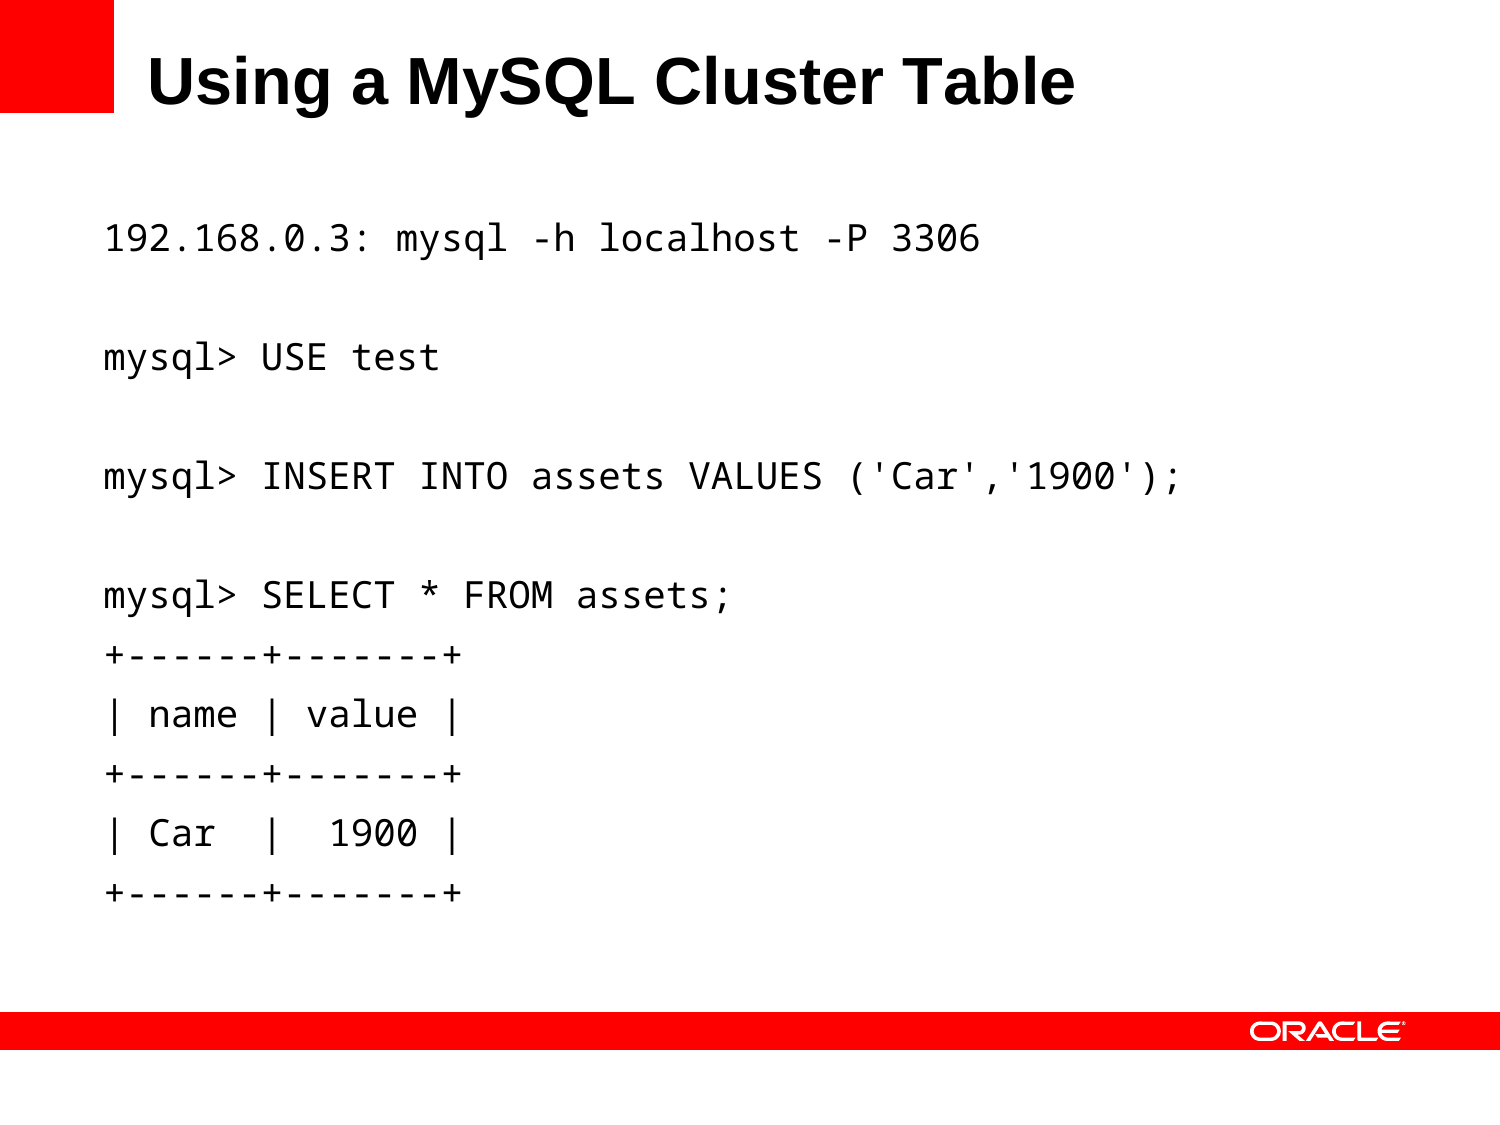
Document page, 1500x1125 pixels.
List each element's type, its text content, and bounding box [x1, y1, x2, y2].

picture [0, 0, 114, 113]
text_box 192.168.0.3: mysql -h localhost -P 3306 mysql> USE test mysql> INSERT INTO assets VALUES ('Car','1900'); mysql> SELECT * FROM assets; +------+-------+ | name | value | +------+-------+ | Car | 1900 | +------+-------+ [88, 206, 1463, 981]
title Using a MySQL Cluster Table [147, 8, 1392, 119]
picture [0, 1012, 1500, 1050]
